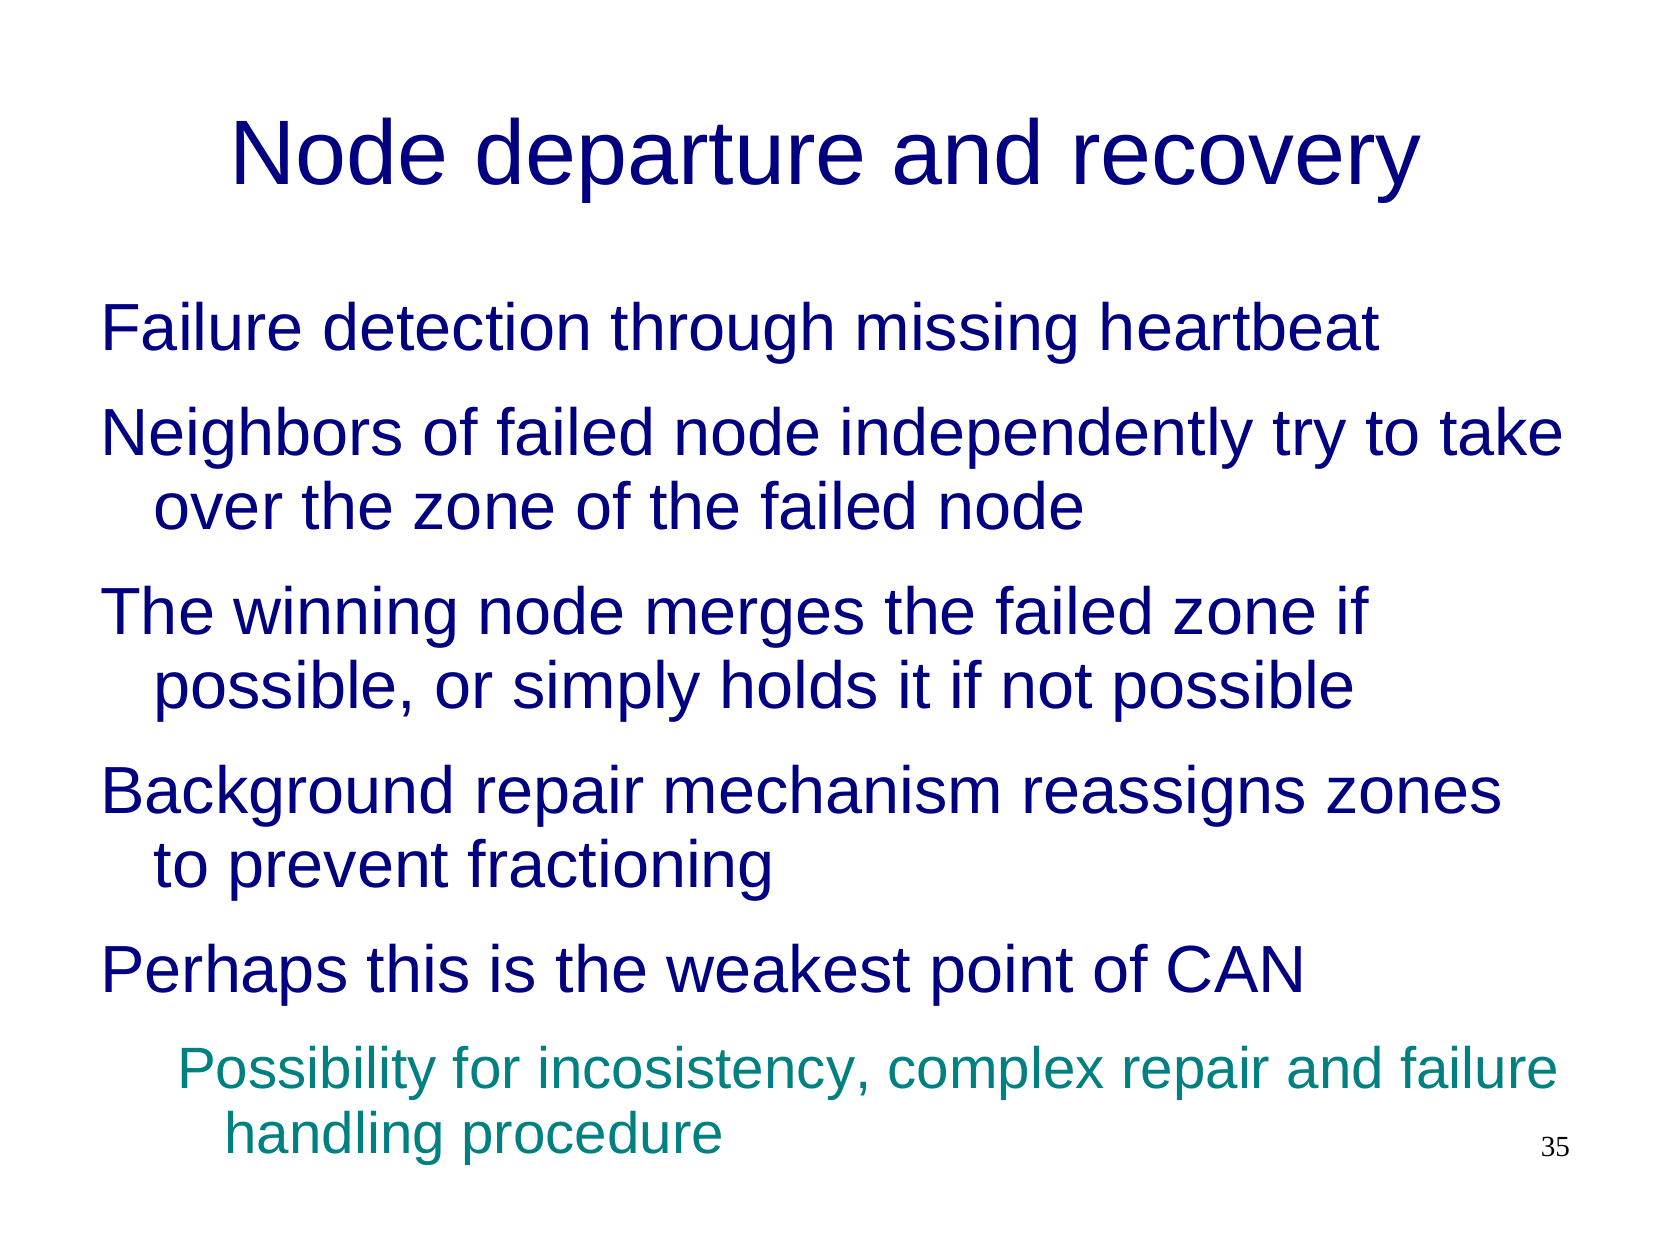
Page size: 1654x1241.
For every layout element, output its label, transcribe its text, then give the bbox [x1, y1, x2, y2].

title Node departure and recovery [82, 49, 1571, 257]
list Failure detection through missing heartbeat Neighbors of failed node independently try to take over the zone of the failed node The winning node merges the failed zone if possible, or simply holds it if not possible Background repair mechanism reassigns zones to prevent fractioning Perhaps this is the weakest point of CAN Possibility for incosistency, complex repair and failure handling procedure [82, 290, 1571, 1166]
